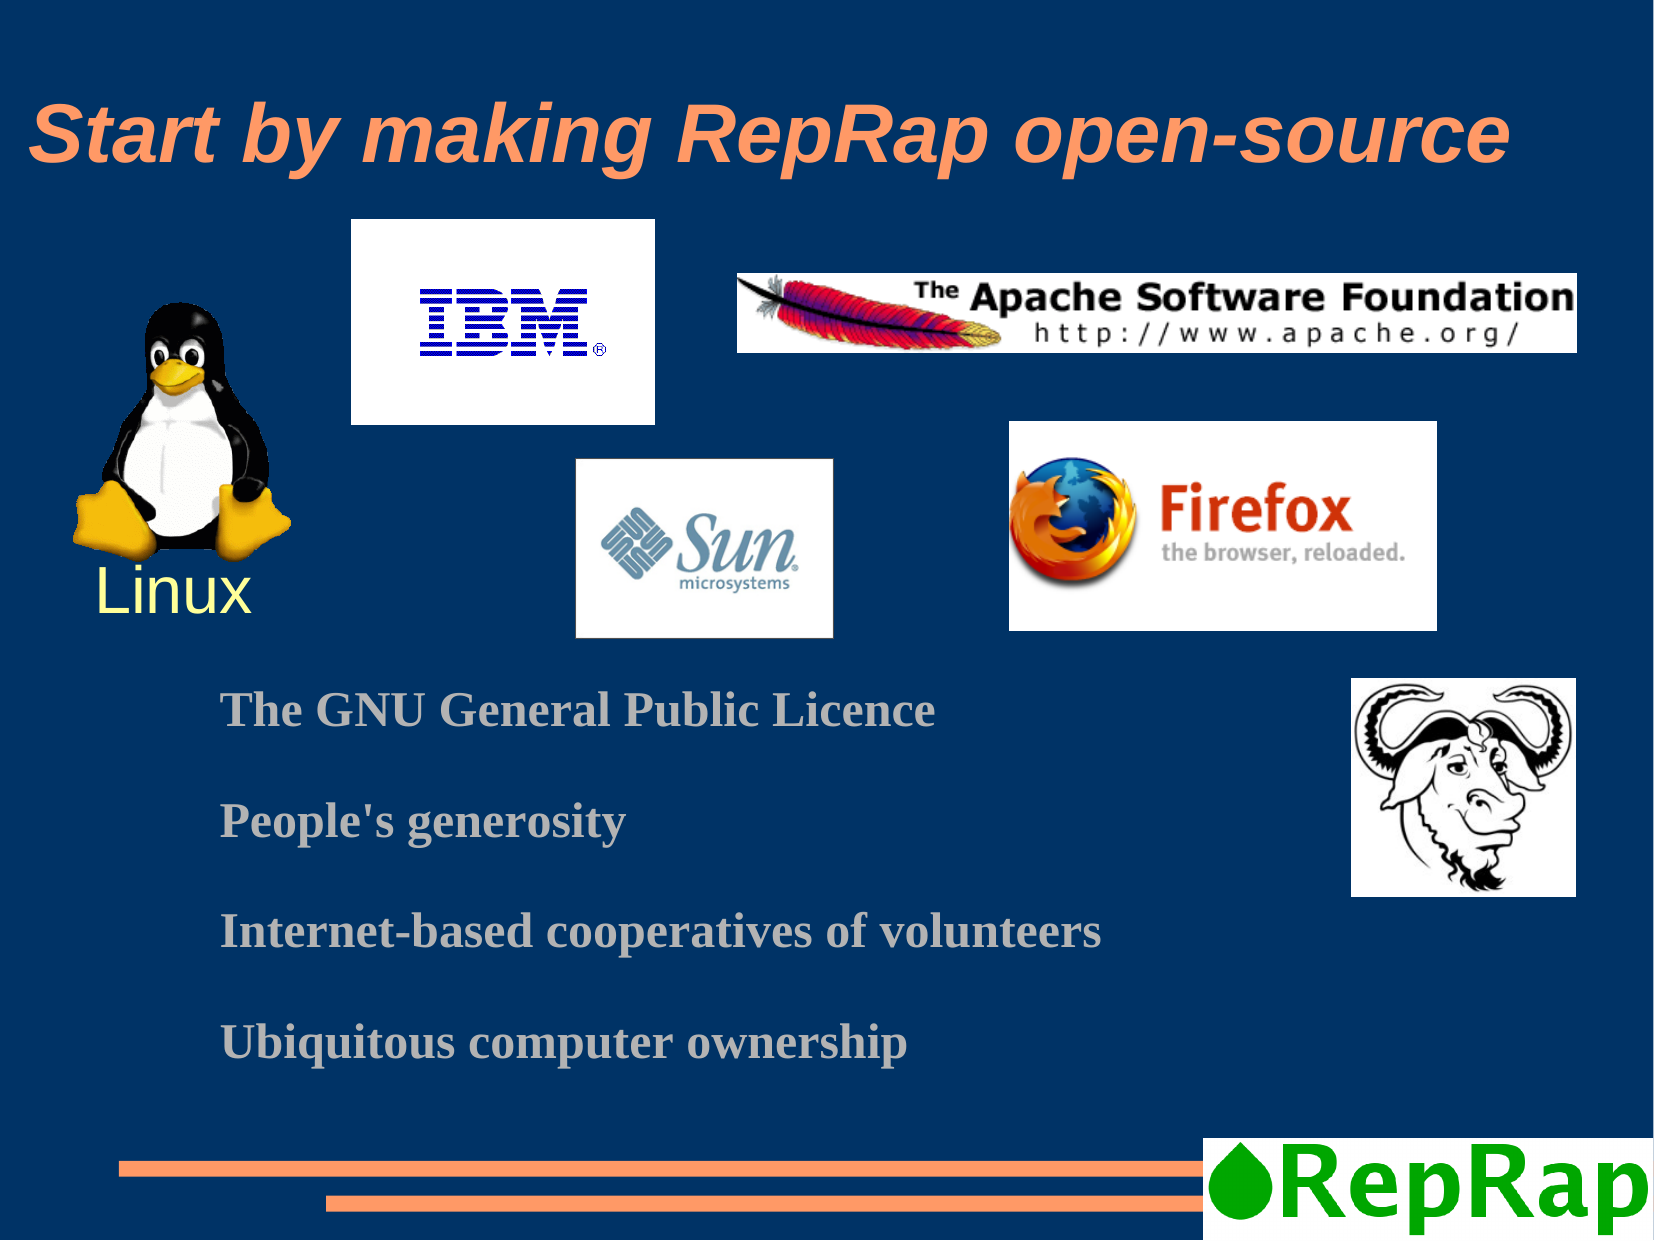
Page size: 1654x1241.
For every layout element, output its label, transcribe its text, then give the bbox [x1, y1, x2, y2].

picture [737, 273, 1577, 354]
picture [575, 458, 834, 639]
title Start by making RepRap open-source [28, 0, 1654, 267]
text_box The GNU General Public Licence People's generosity Internet-based cooperatives of volunteers Ubiquitous computer ownership [194, 682, 1408, 1098]
picture [351, 219, 655, 425]
subtitle Linux [94, 584, 298, 659]
picture [1009, 421, 1437, 631]
picture [1351, 678, 1576, 897]
picture [1203, 1138, 1654, 1241]
picture [51, 270, 337, 584]
